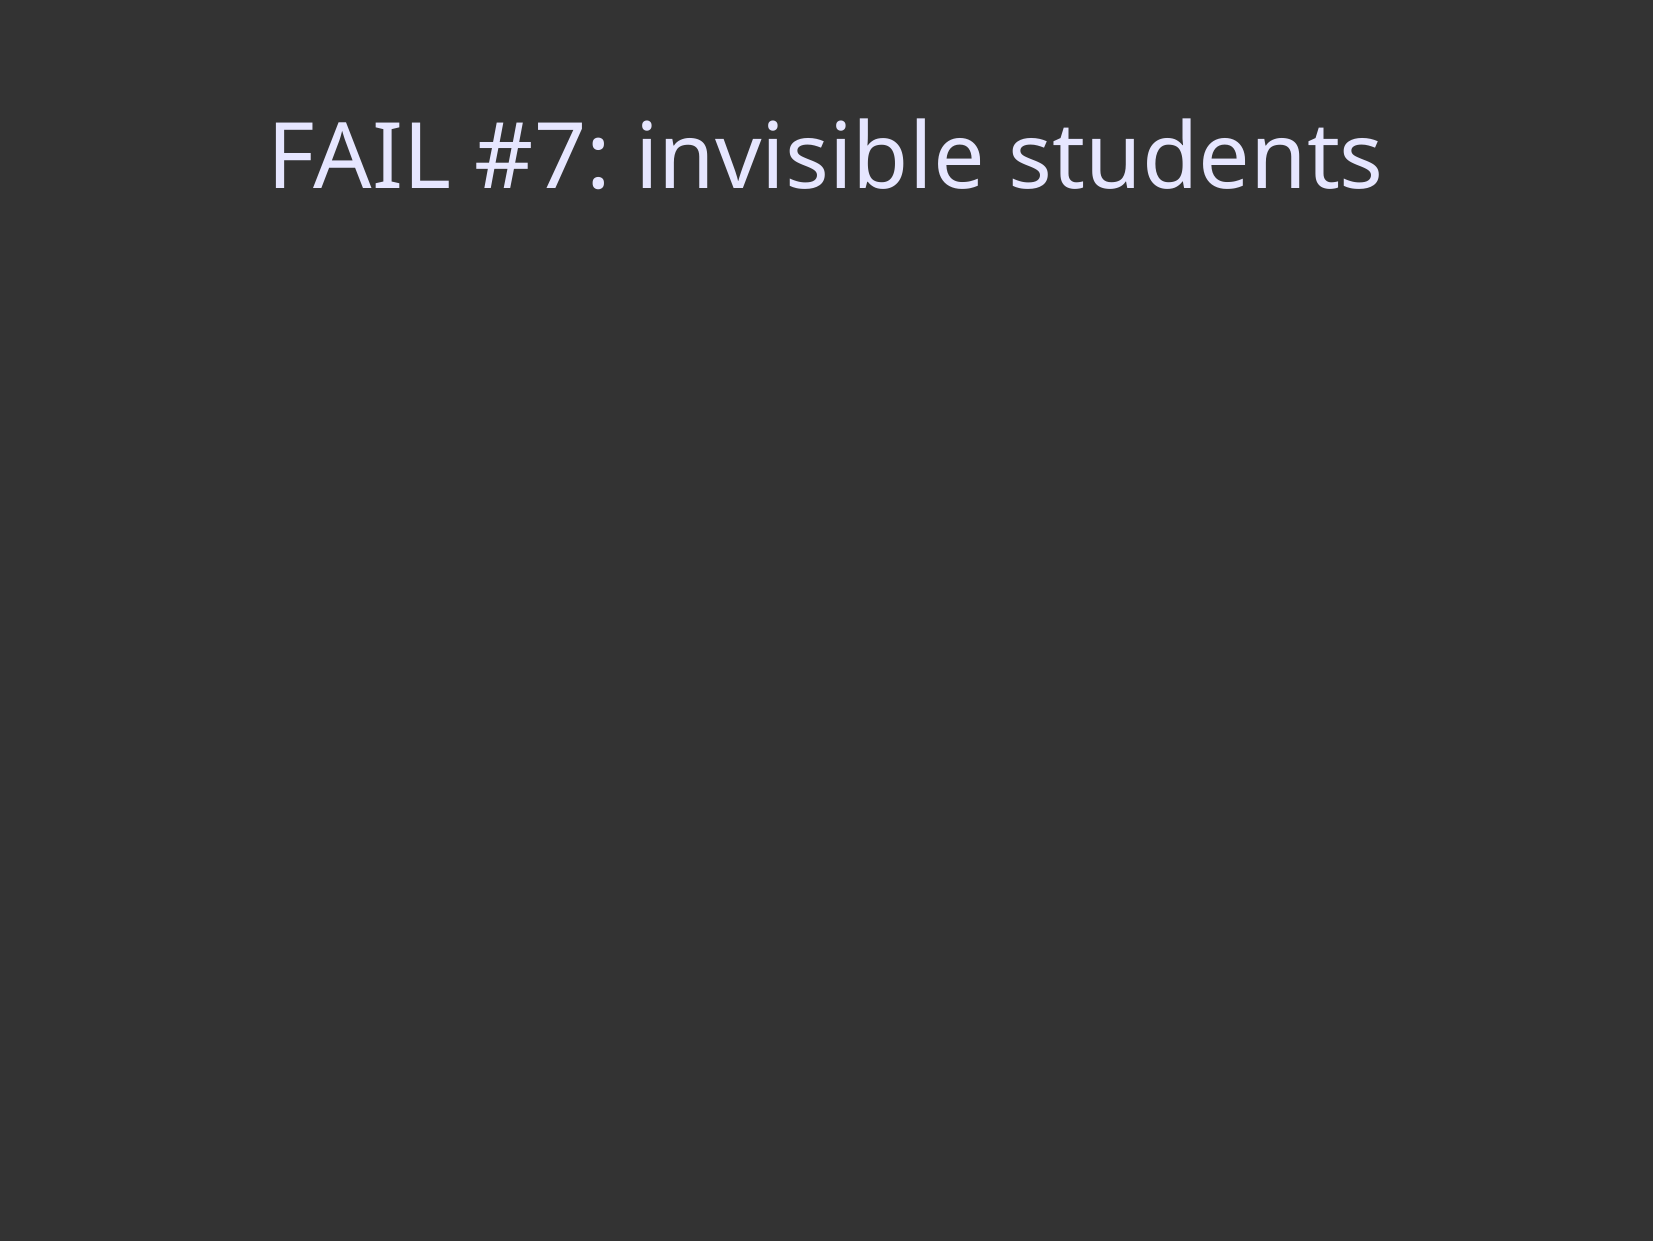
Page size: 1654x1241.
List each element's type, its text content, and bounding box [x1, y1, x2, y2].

title FAIL #7: invisible students [82, 27, 1571, 279]
